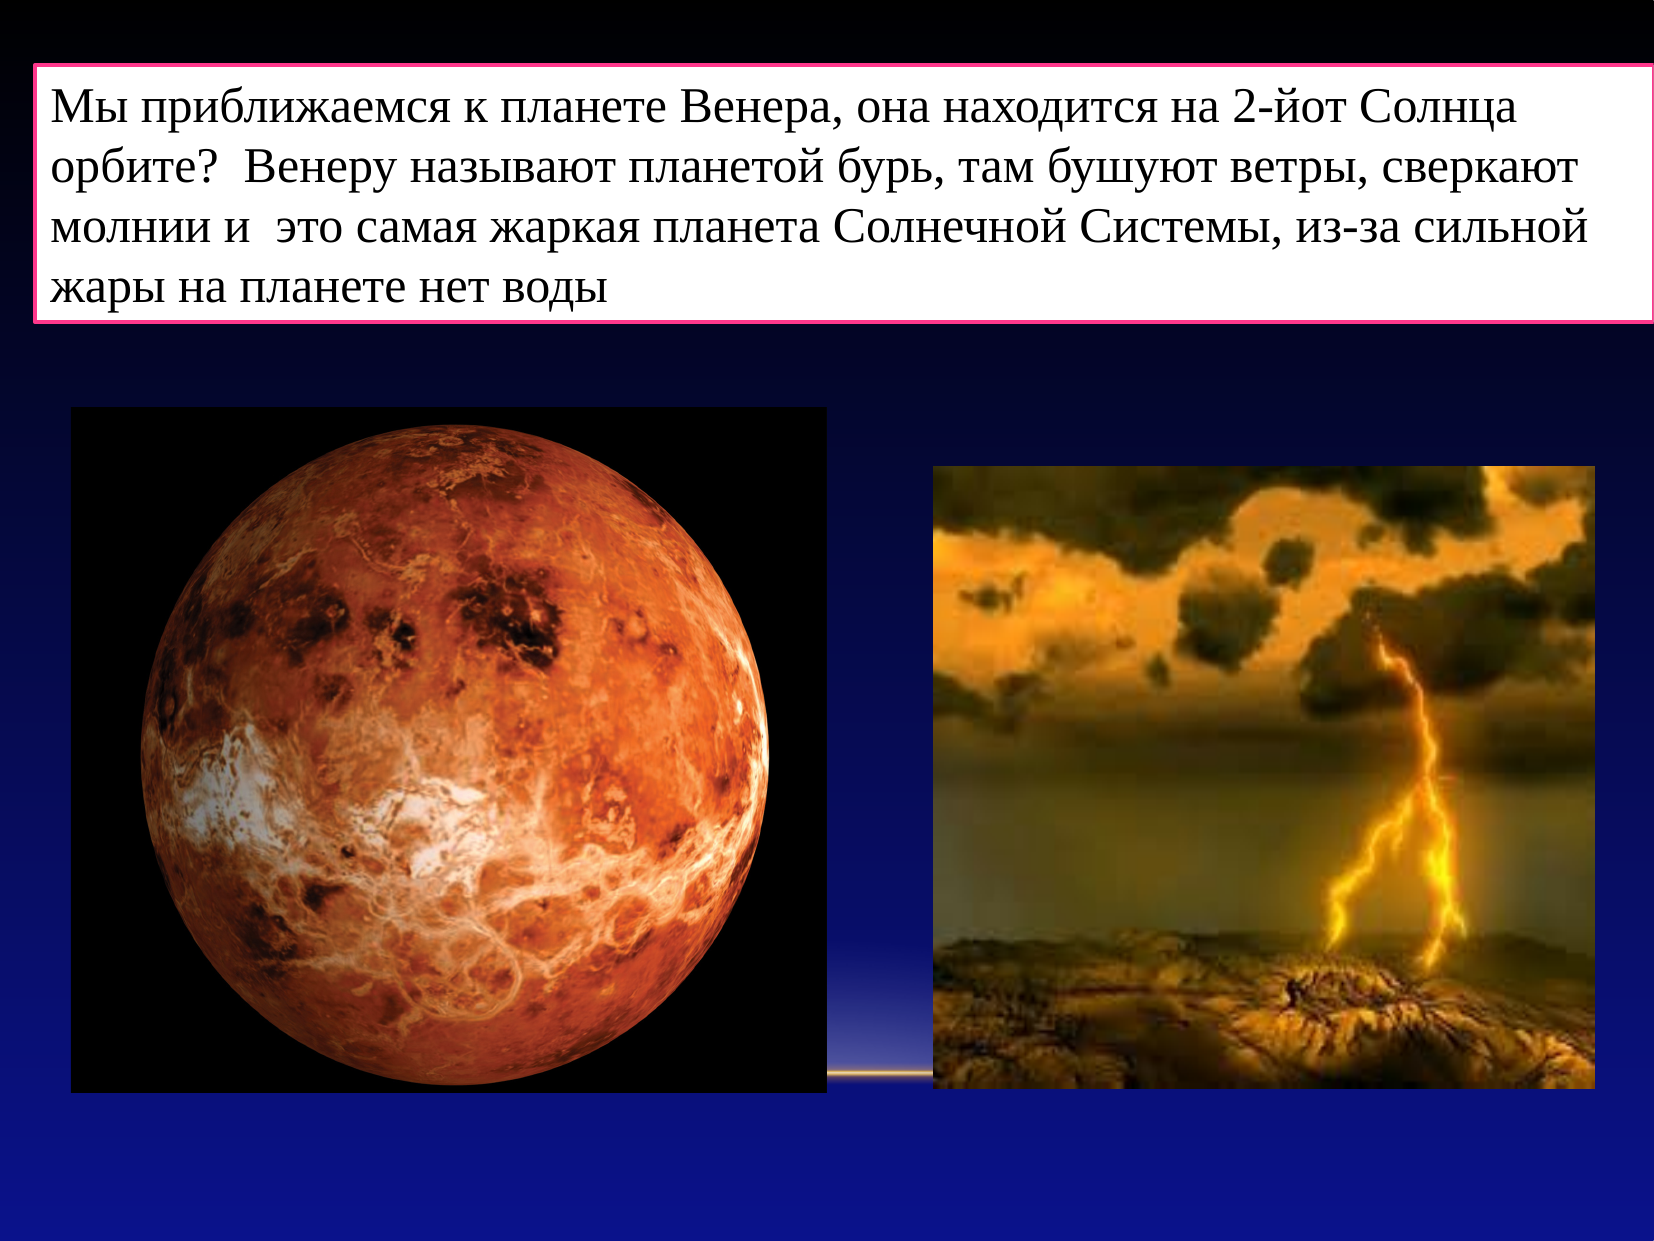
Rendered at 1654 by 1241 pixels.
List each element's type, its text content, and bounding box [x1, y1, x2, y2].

picture [70, 407, 827, 1093]
picture [933, 466, 1595, 1089]
text_box Мы приближаемся к планете Венера, она находится на 2-йот Солнца орбите? Венеру называют планетой бурь, там бушуют ветры, сверкают молнии и это самая жаркая планета Солнечной Системы, из-за сильной жары на планете нет воды [35, 64, 1654, 323]
